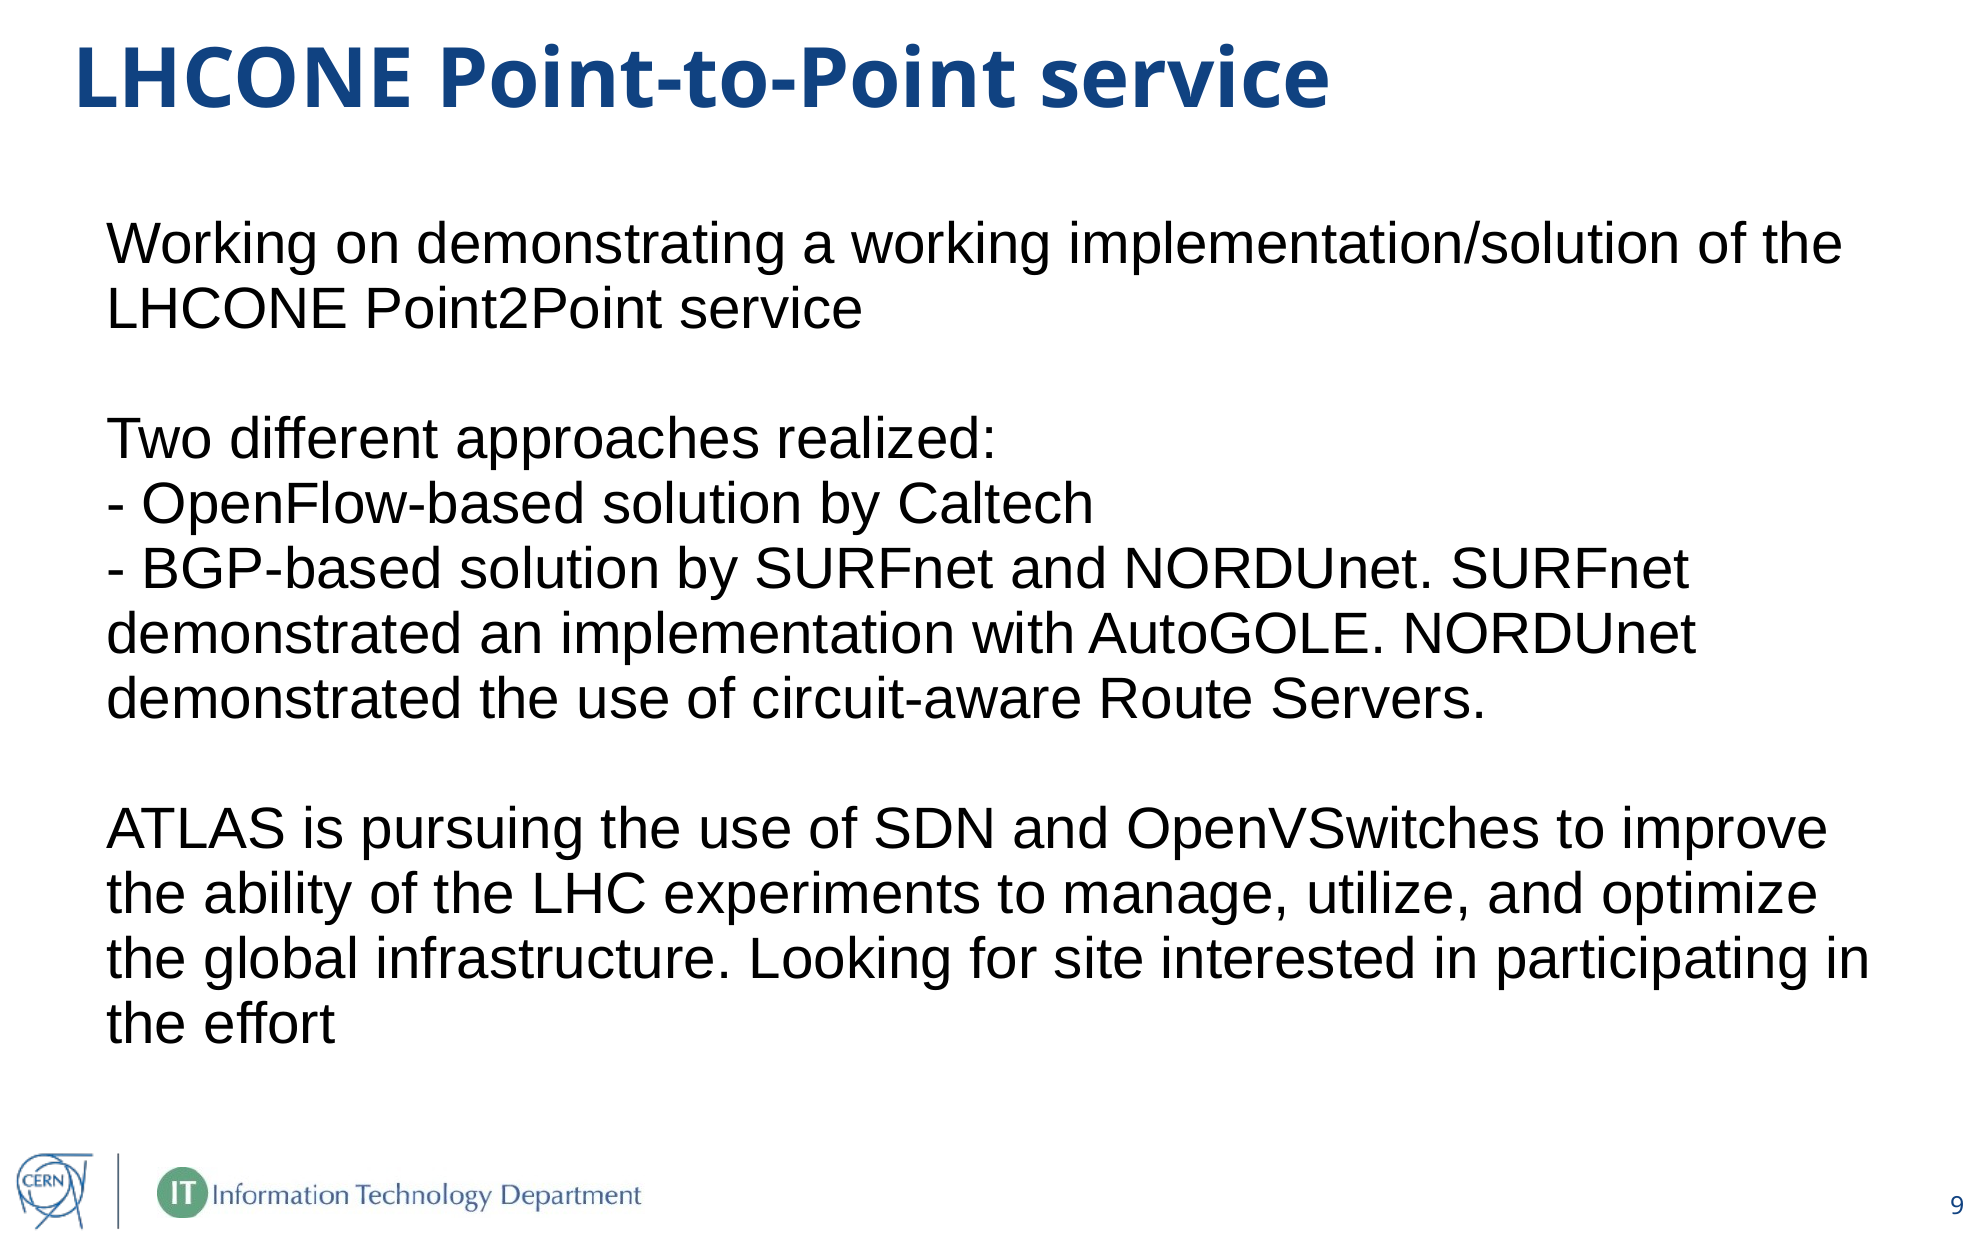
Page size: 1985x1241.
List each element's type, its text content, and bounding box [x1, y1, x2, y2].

picture [16, 1188, 64, 1236]
title LHCONE Point-to-Point service [72, 0, 1834, 166]
picture [51, 1200, 64, 1215]
picture [19, 1188, 64, 1207]
picture [38, 1207, 55, 1215]
text_box Working on demonstrating a working implementation/solution of the LHCONE Point2Point service Two different approaches realized: - OpenFlow-based solution by Caltech - BGP-based solution by SURFnet and NORDUnet. SURFnet demonstrated an implementation with AutoGOLE. NORDUnet demonstrated the use of circuit-aware Route Servers. ATLAS is pursuing the use of SDN and OpenVSwitches to improve the ability of the LHC experiments to manage, utilize, and optimize the global infrastructure. Looking for site interested in participating in the effort [91, 203, 1921, 1241]
